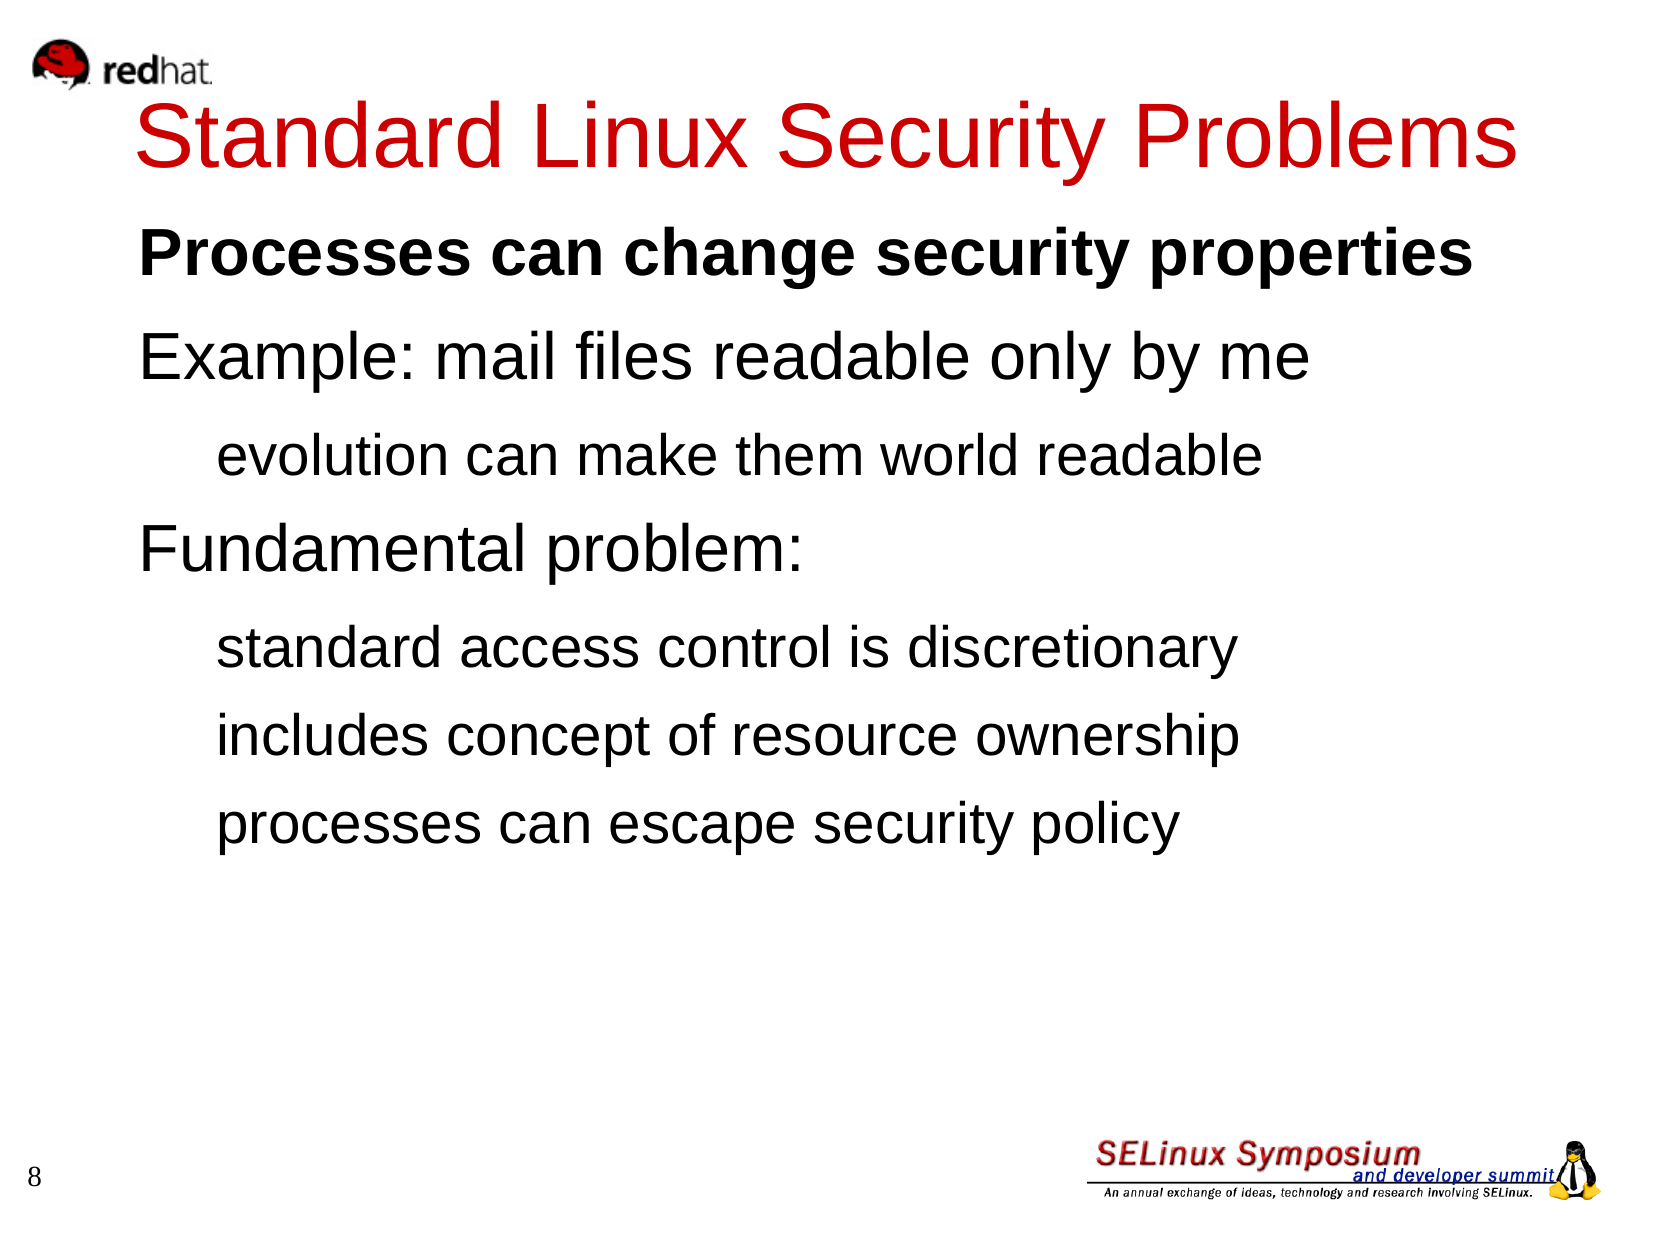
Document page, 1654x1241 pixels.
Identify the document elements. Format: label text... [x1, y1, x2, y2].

list Processes can change security properties Example: mail files readable only by me evolution can make them world readable Fundamental problem: standard access control is discretionary includes concept of resource ownership processes can escape security policy [121, 214, 1534, 1088]
picture [1087, 1135, 1613, 1200]
title Standard Linux Security Problems [121, 55, 1534, 214]
picture [31, 37, 212, 98]
